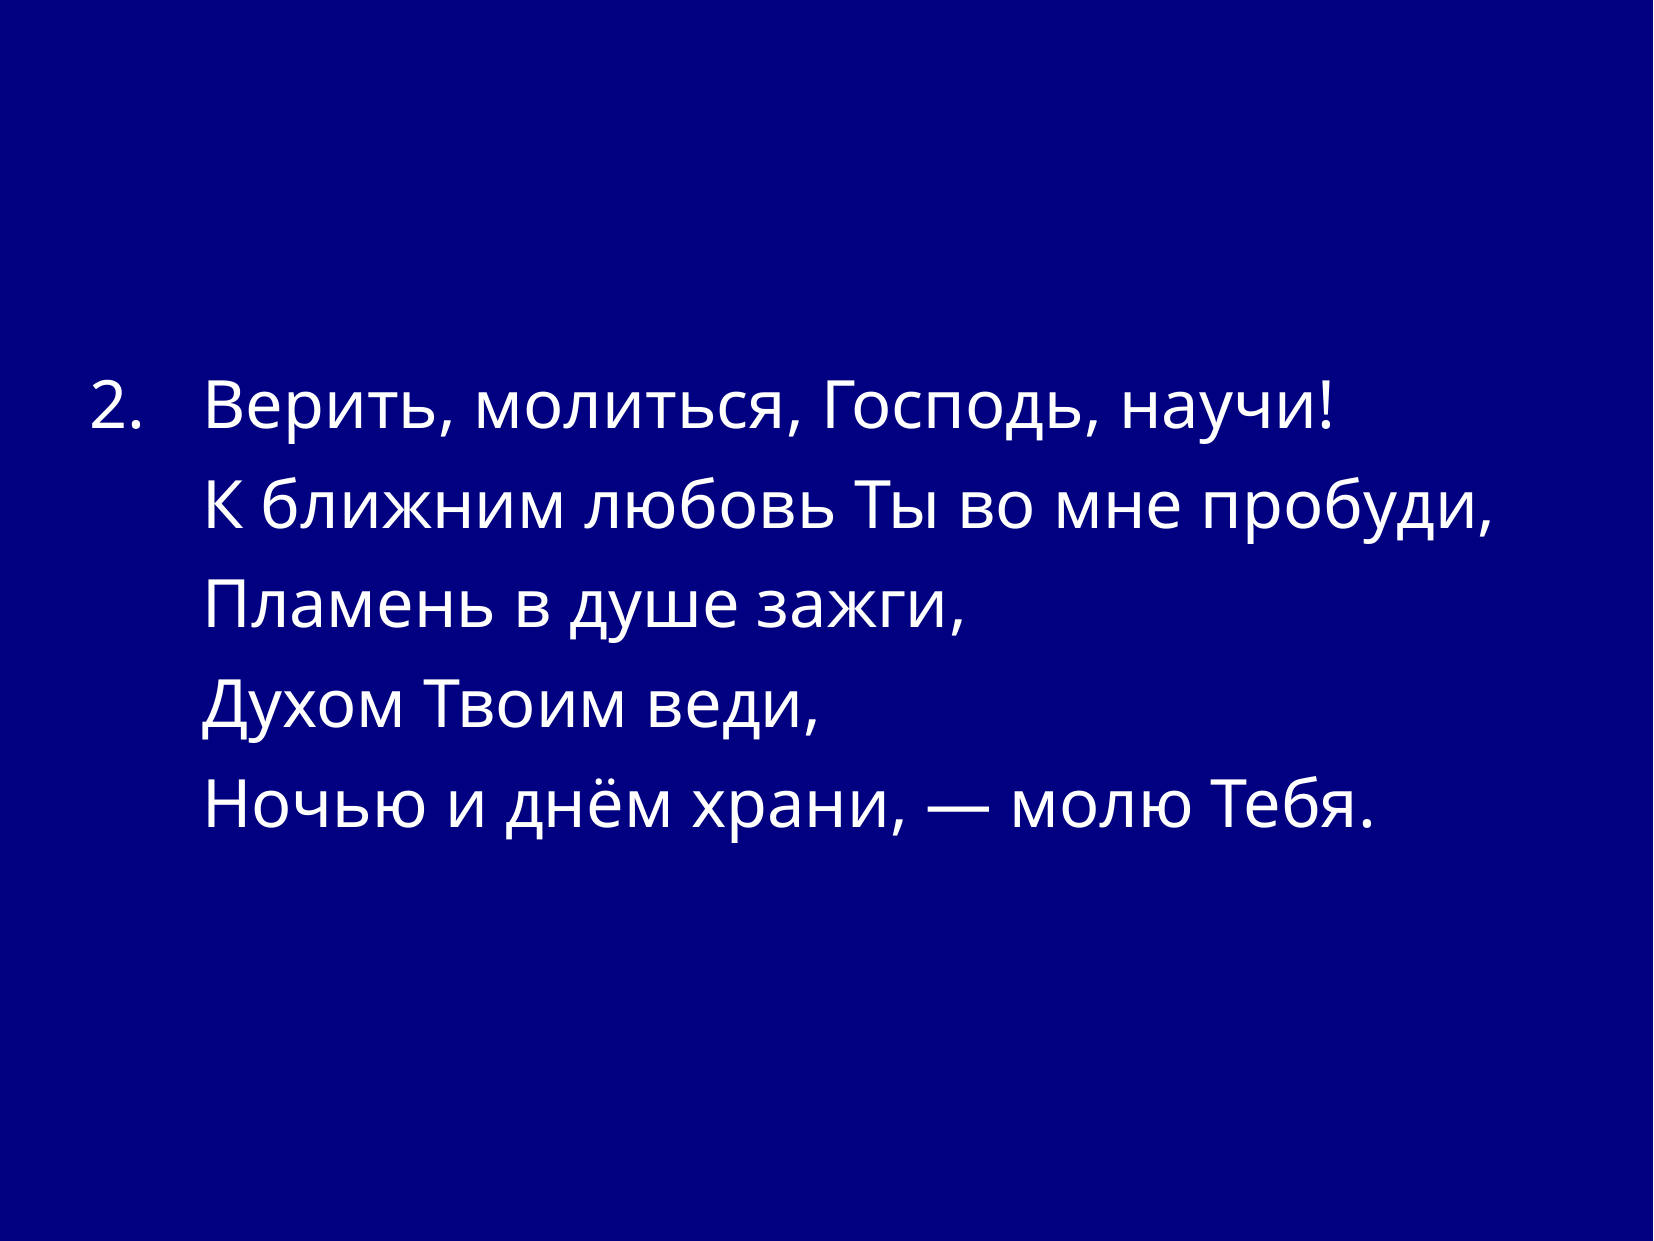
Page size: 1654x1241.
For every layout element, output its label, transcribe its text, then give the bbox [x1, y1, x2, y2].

text_box 2. Верить, молиться, Господь, научи! К ближним любовь Ты во мне пробуди, Пламень в душе зажги, Духом Твоим веди, Ночью и днём храни, — молю Тебя. [75, 150, 1653, 1163]
